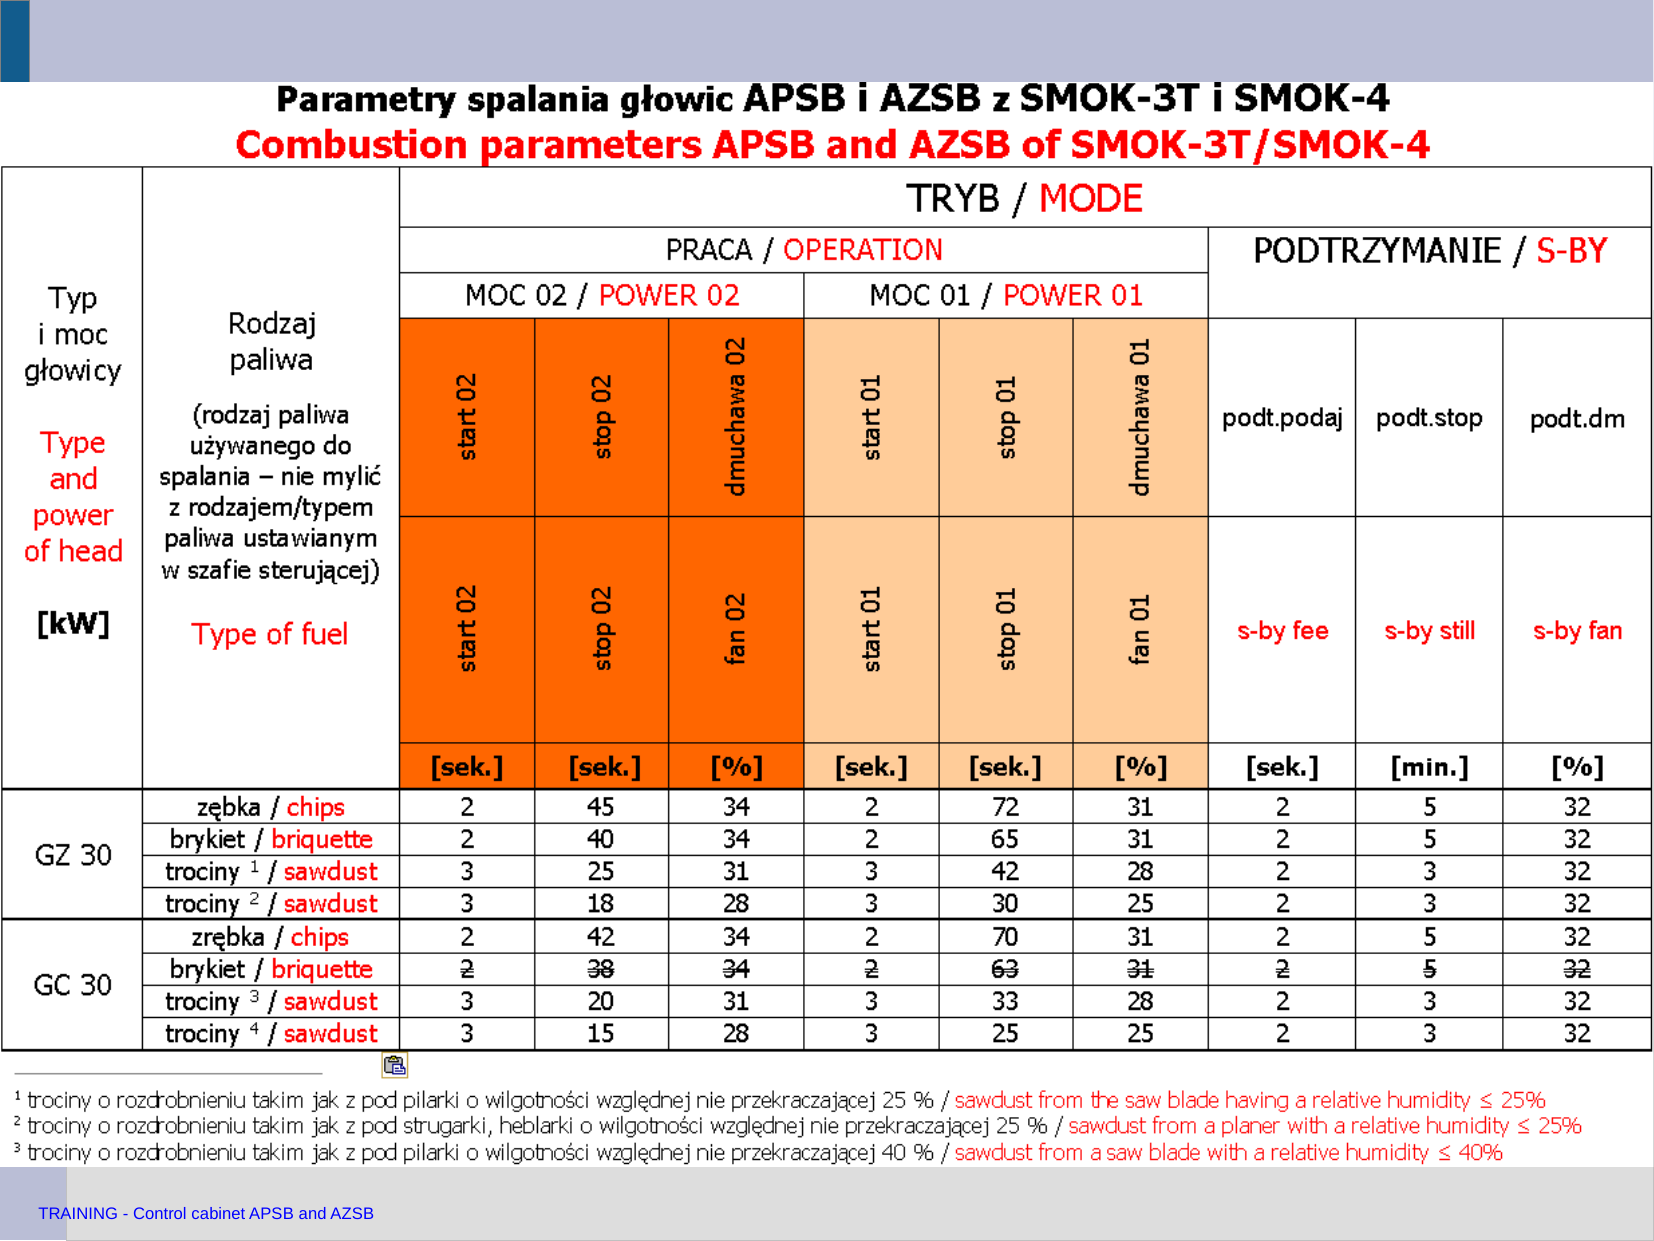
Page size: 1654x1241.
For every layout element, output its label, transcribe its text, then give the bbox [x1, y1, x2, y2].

text_box TRAINING - Control cabinet APSB and AZSB [23, 1197, 1134, 1231]
picture [0, 82, 1654, 1167]
